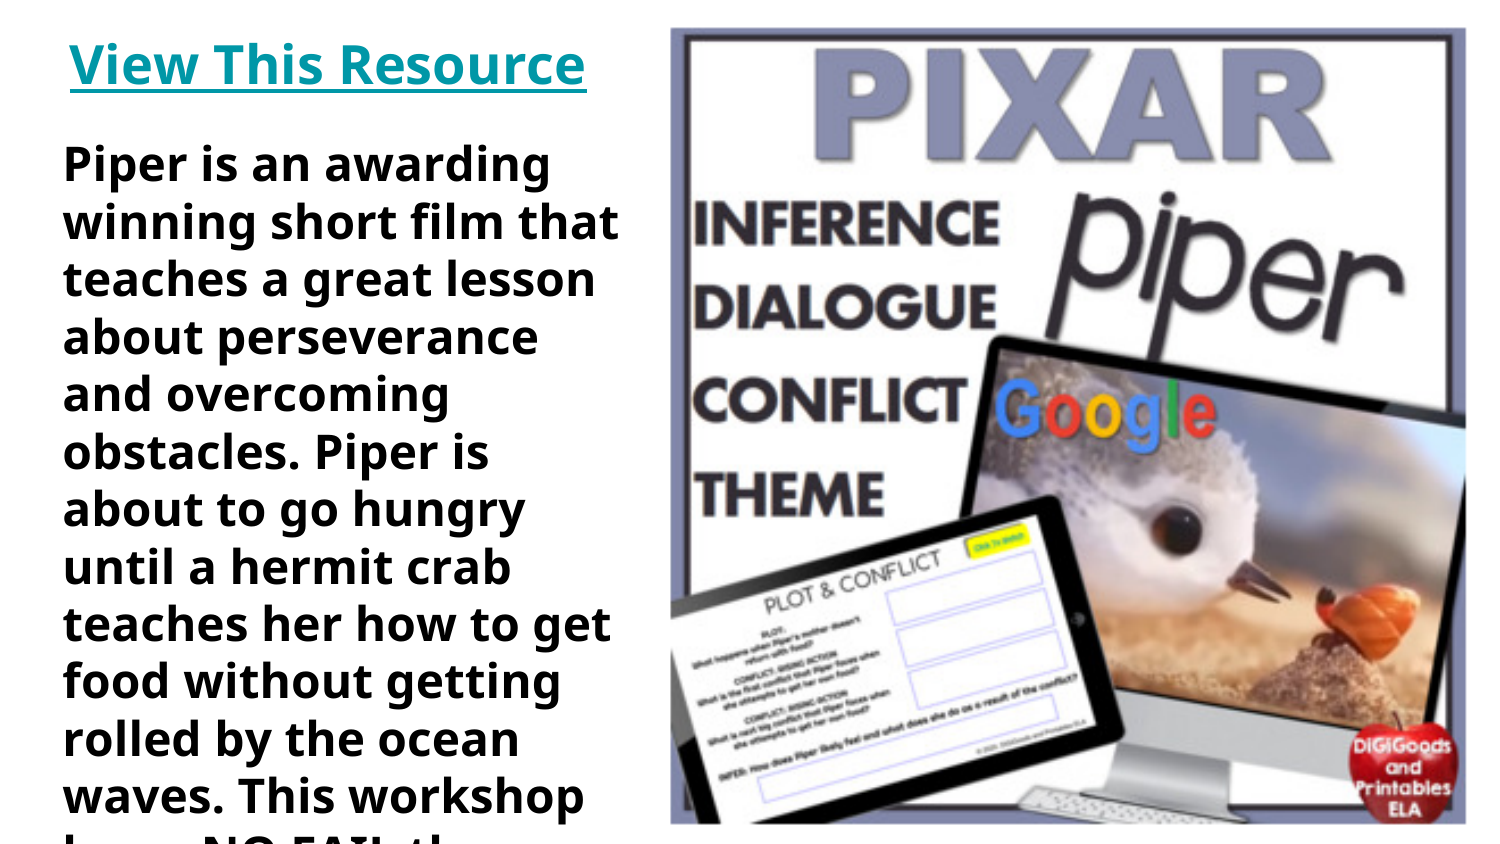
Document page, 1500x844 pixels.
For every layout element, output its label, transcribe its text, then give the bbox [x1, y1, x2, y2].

picture [669, 24, 1471, 827]
text_box View This Resource [12, 15, 645, 112]
text_box Piper is an awarding winning short film that teaches a great lesson about perseverance and overcoming obstacles. Piper is about to go hungry until a hermit crab teaches her how to get food without getting rolled by the ocean waves. This workshop has a NO FAIL theme activity. Students trace the obstacles and conflict to discover the theme. [47, 118, 645, 827]
